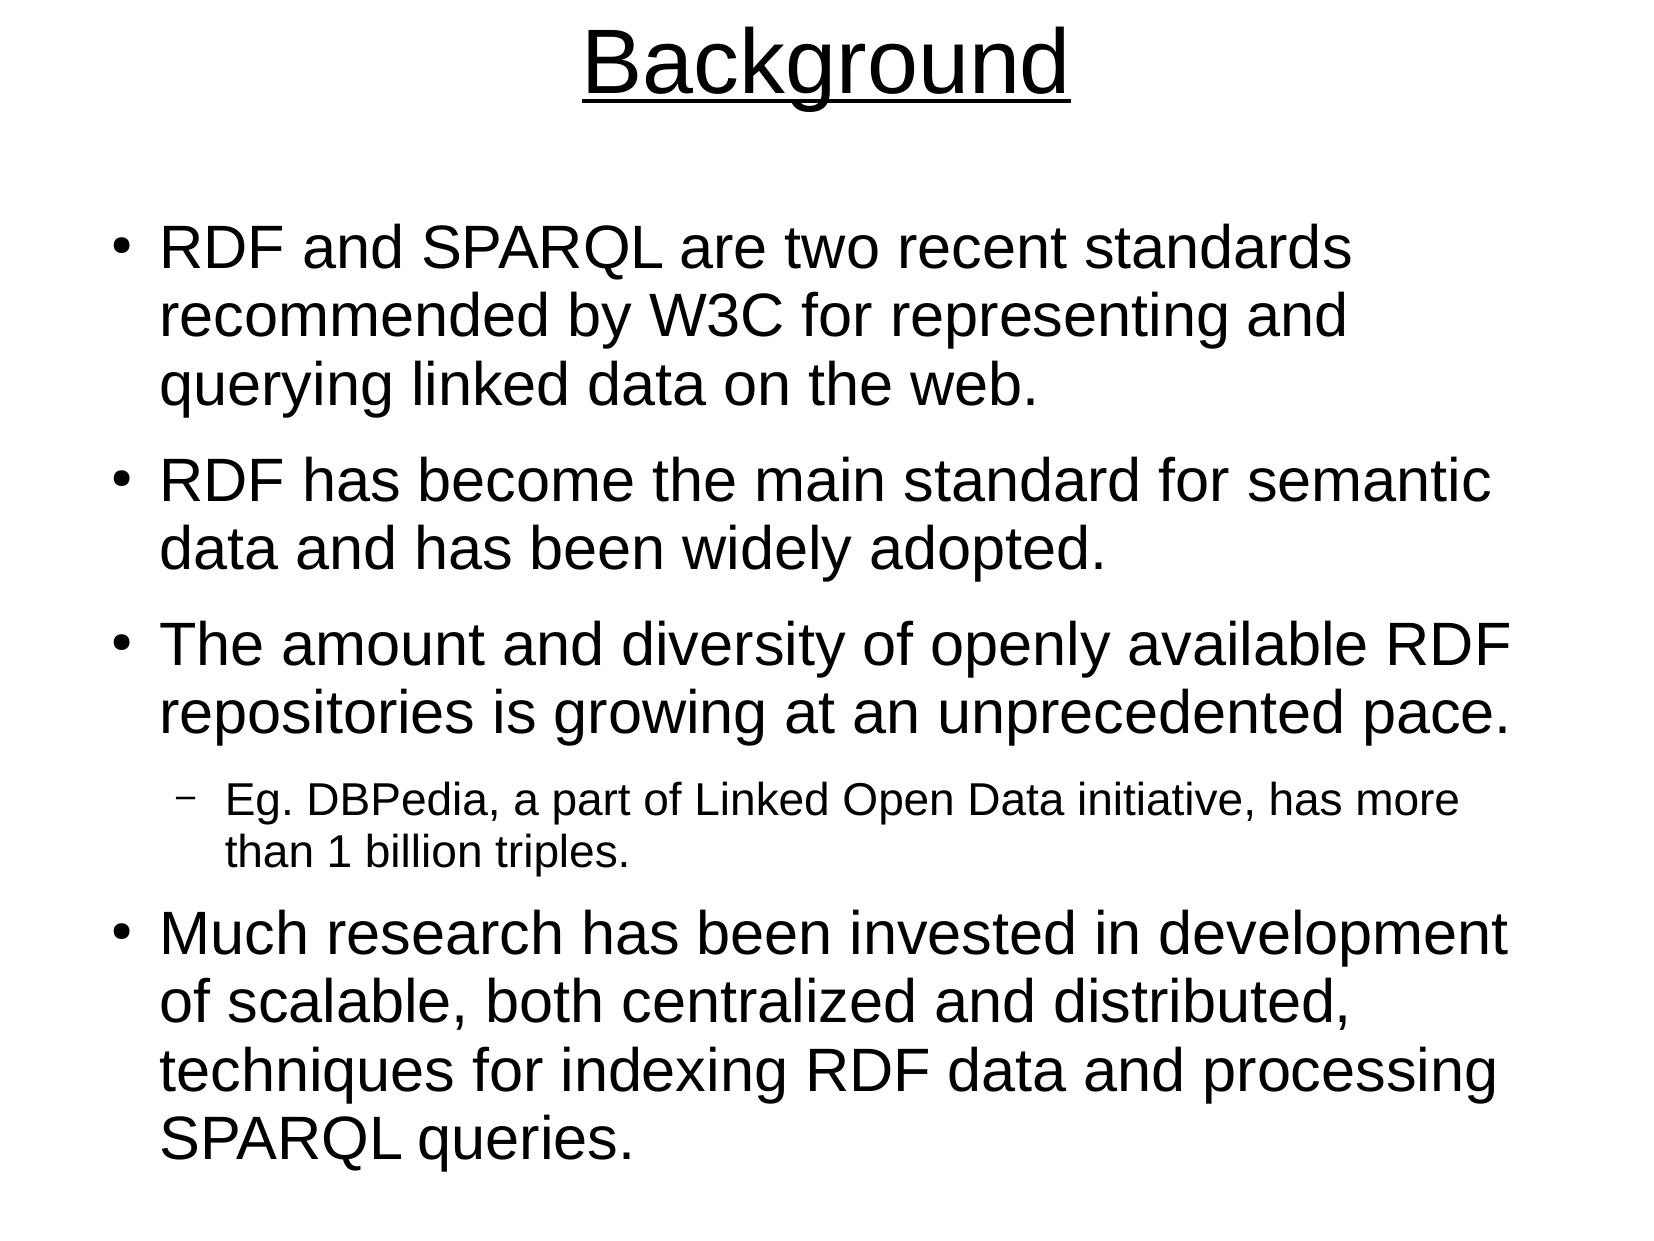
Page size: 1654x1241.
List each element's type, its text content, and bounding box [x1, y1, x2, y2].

list RDF and SPARQL are two recent standards recommended by W3C for representing and querying linked data on the web. RDF has become the main standard for semantic data and has been widely adopted. The amount and diversity of openly available RDF repositories is growing at an unprecedented pace. Eg. DBPedia, a part of Linked Open Data initiative, has more than 1 billion triples. Much research has been invested in development of scalable, both centralized and distributed, techniques for indexing RDF data and processing SPARQL queries. [94, 129, 1536, 1229]
title Background [0, 5, 1654, 119]
